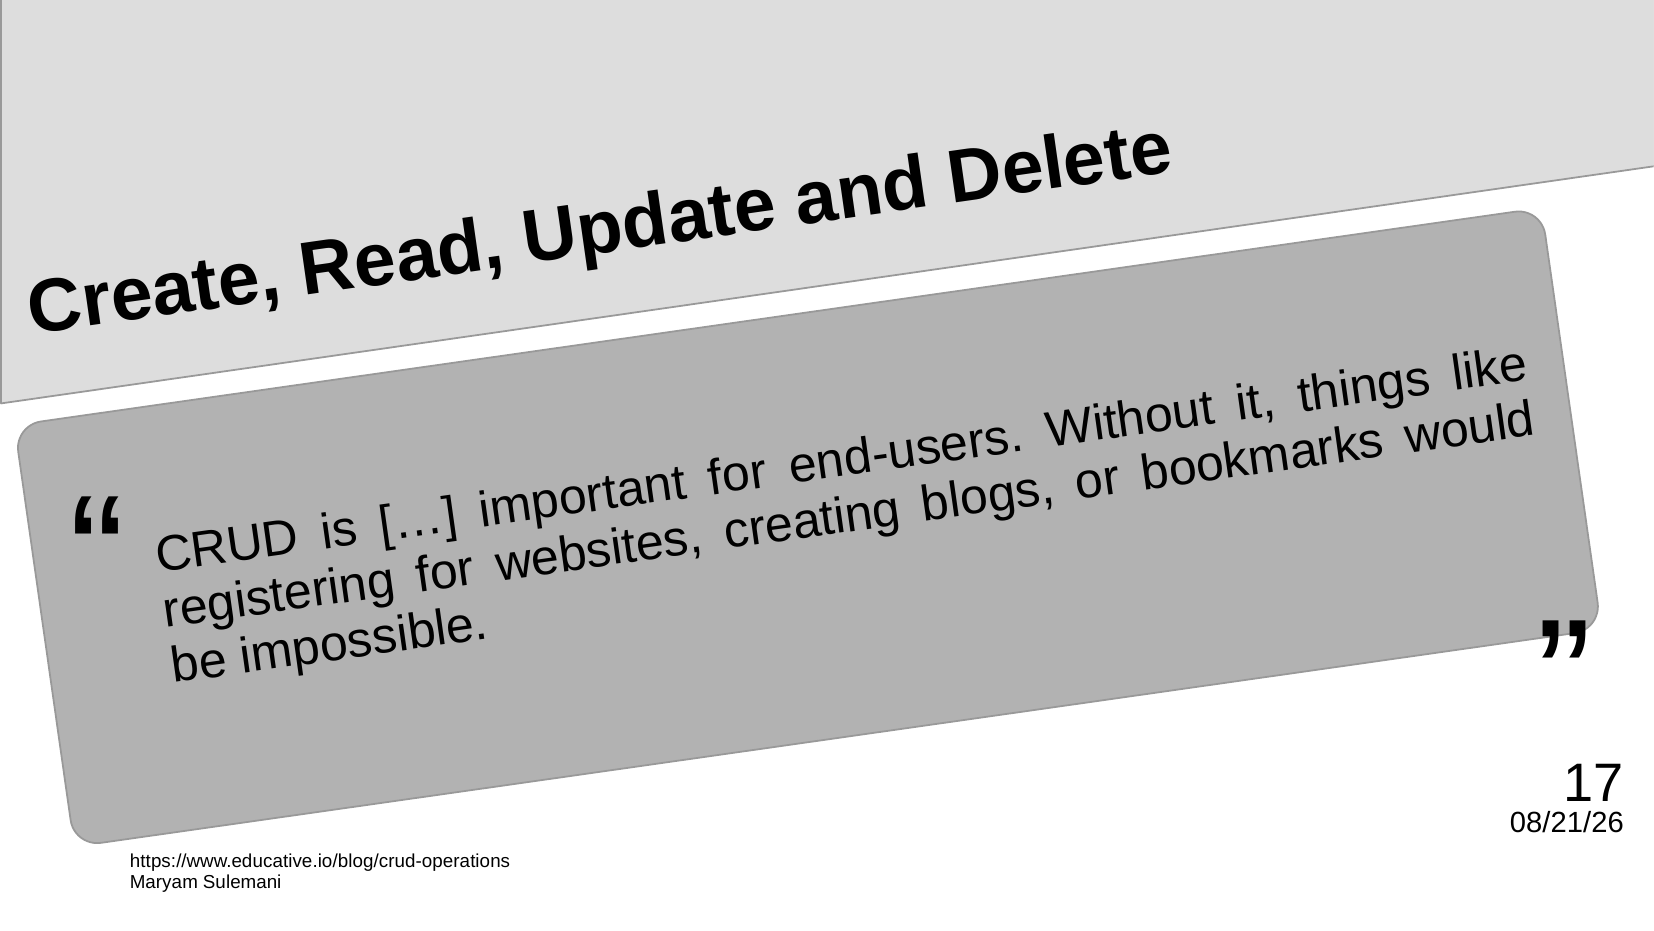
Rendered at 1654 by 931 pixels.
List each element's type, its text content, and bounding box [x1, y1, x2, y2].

title Create, Read, Update and Delete [16, 21, 1501, 387]
text_box https://www.educative.io/blog/crud-operations Maryam Sulemani [115, 843, 526, 901]
list CRUD is […] important for end-users. Without it, things like registering for websites, creating blogs, or bookmarks would be impossible. [81, 335, 1572, 843]
